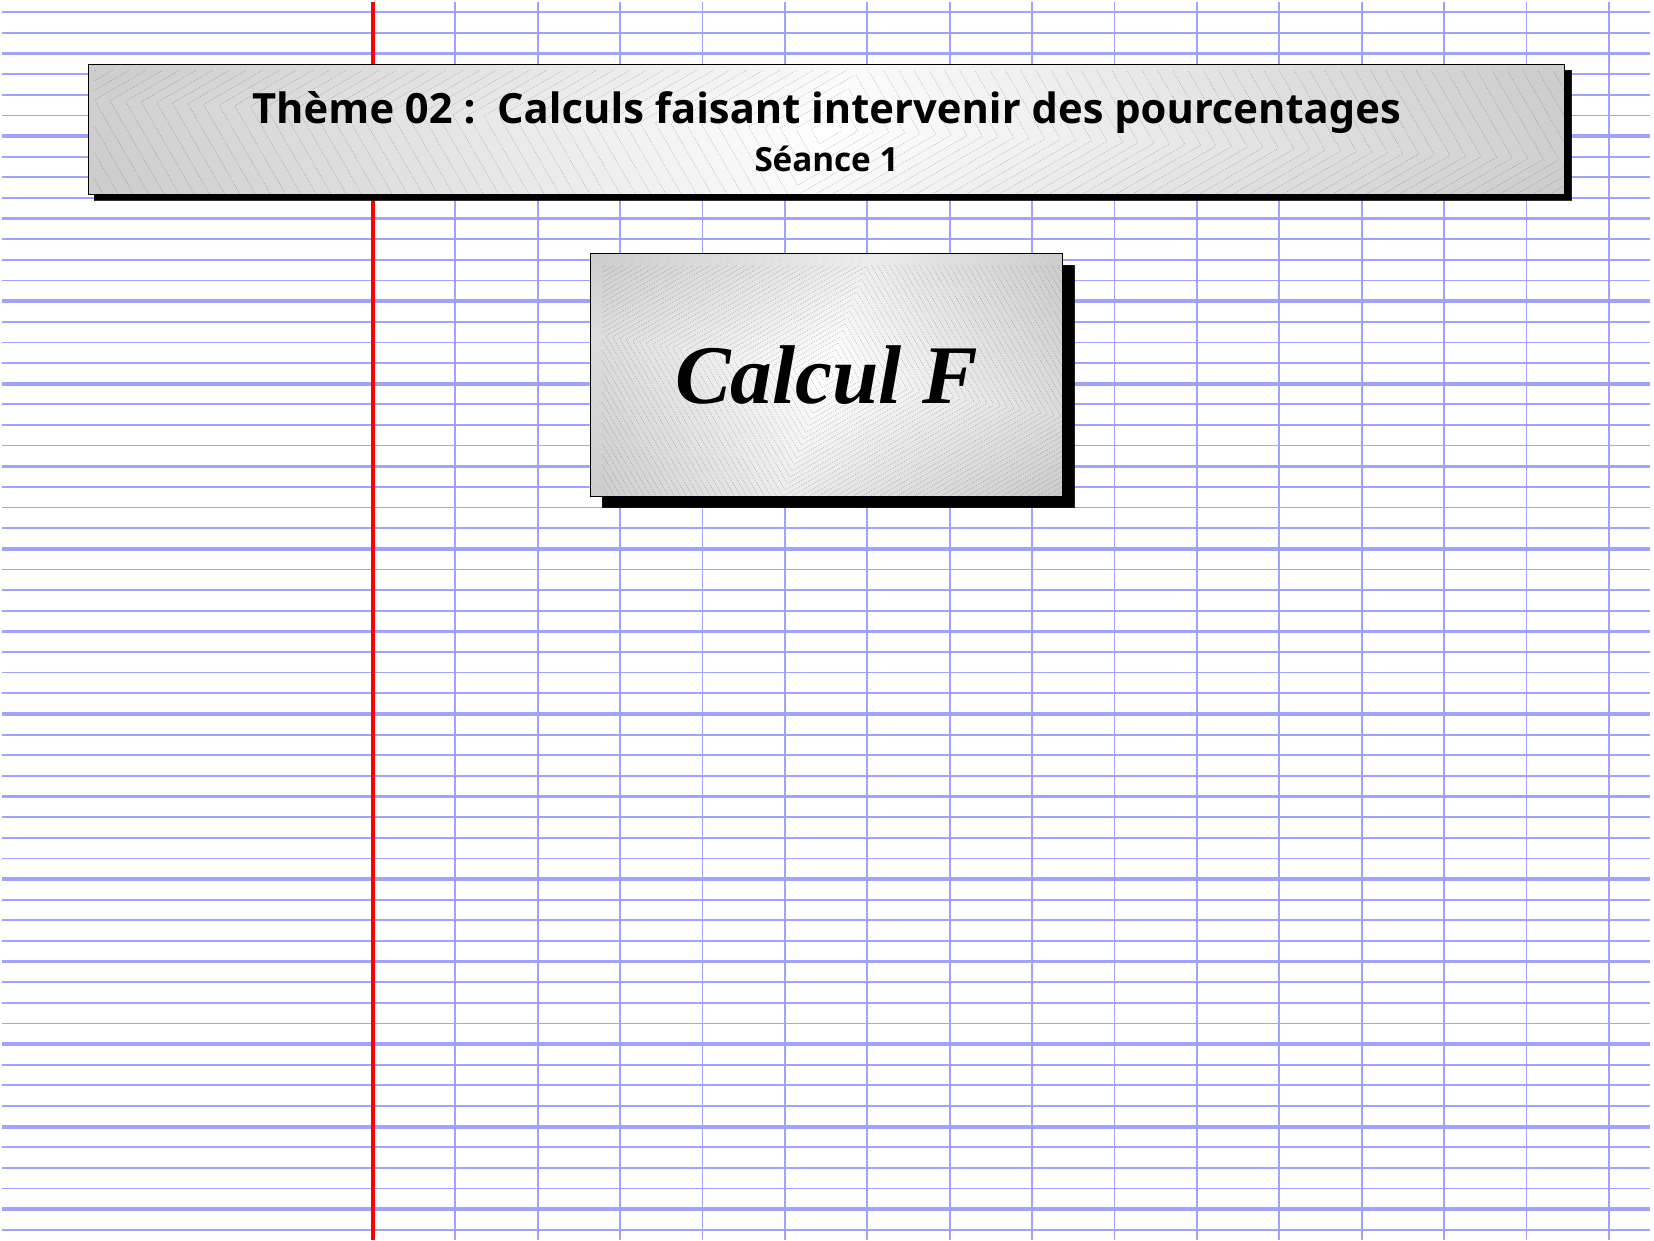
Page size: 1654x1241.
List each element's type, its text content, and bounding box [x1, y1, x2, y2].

text_box Thème 02 : Calculs faisant intervenir des pourcentages Séance 1 [88, 64, 1565, 195]
picture [0, 0, 1654, 1241]
text_box Calcul F [590, 253, 1063, 497]
